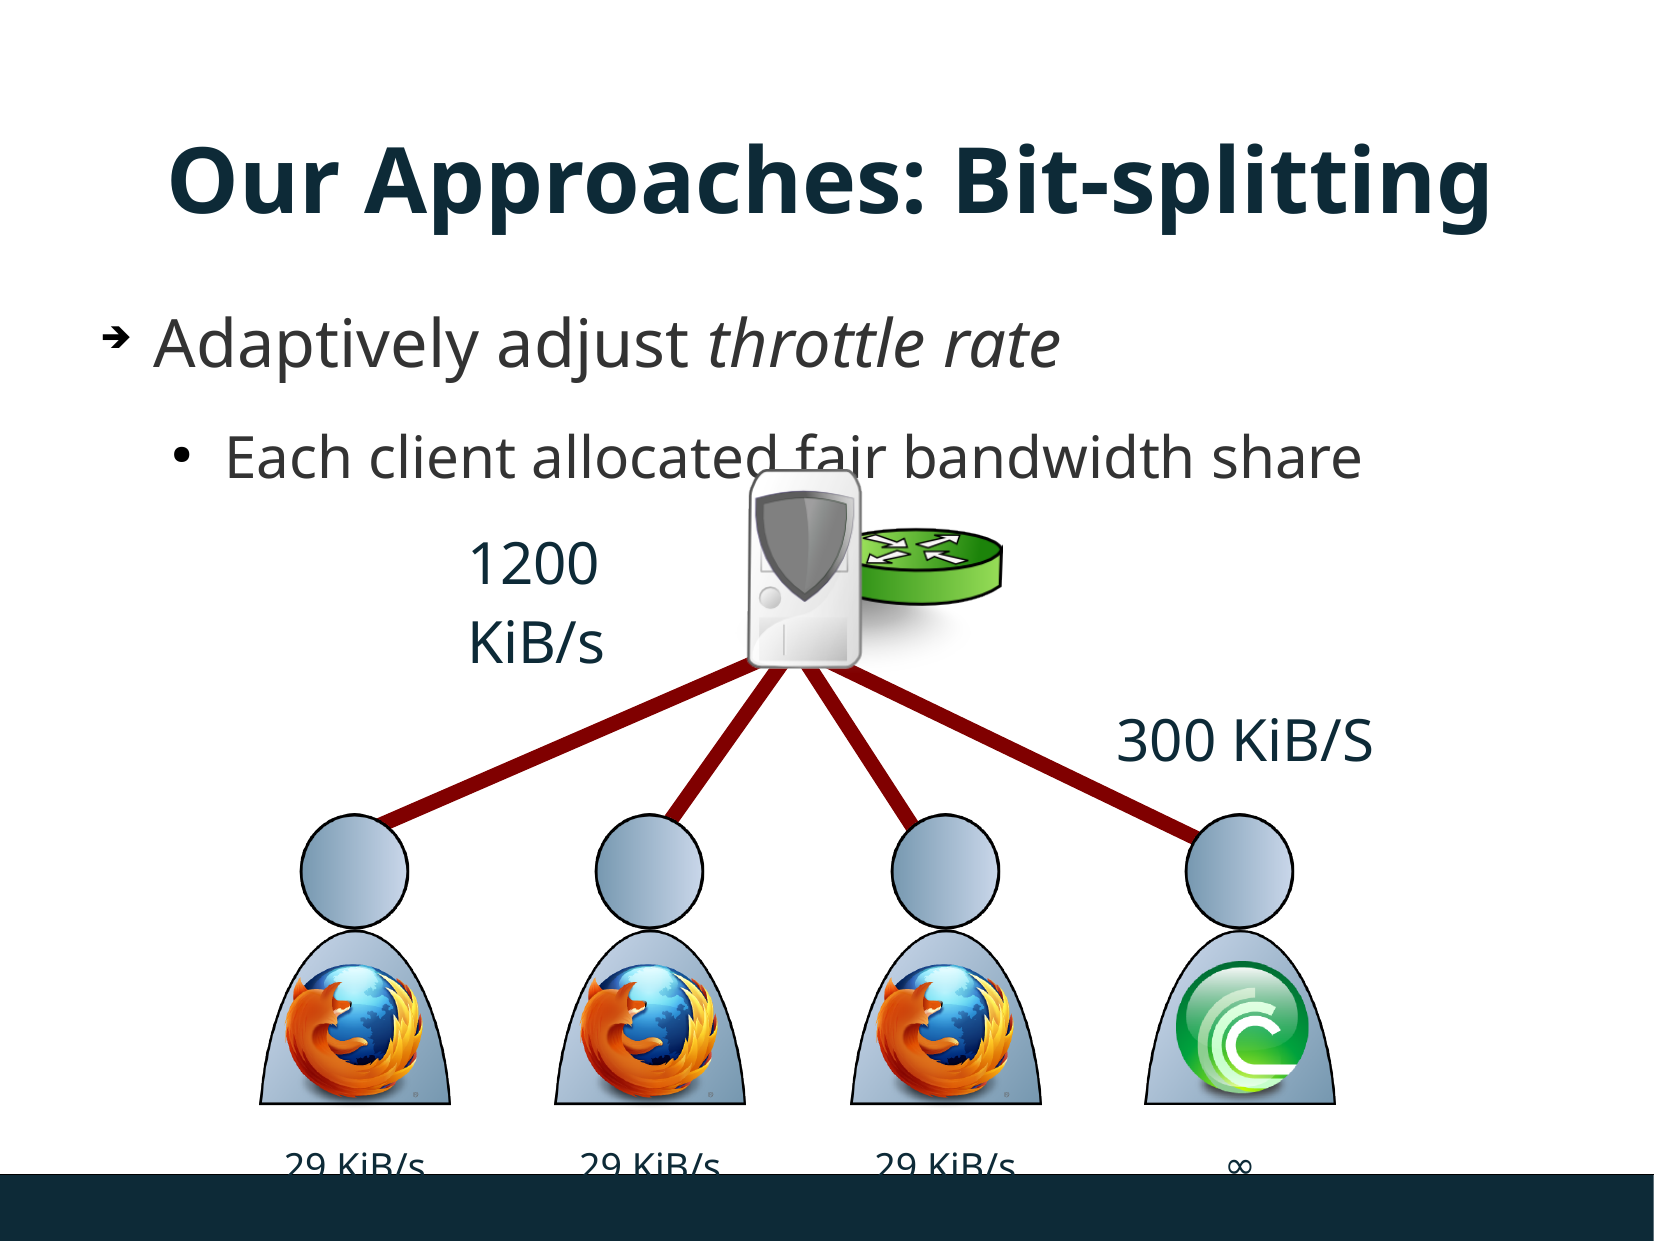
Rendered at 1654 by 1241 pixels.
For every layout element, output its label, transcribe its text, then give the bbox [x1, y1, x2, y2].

picture [1144, 813, 1336, 1106]
picture [554, 813, 746, 1111]
text_box 300 KiB/S [1101, 692, 1417, 775]
picture [850, 813, 1042, 1111]
picture [735, 469, 1003, 676]
title Our Approaches: Bit-splitting [86, 74, 1575, 282]
text_box 1200 KiB/s [452, 515, 768, 597]
picture [259, 813, 451, 1111]
list Adaptively adjust throttle rate Each client allocated fair bandwidth share [82, 296, 1571, 1115]
